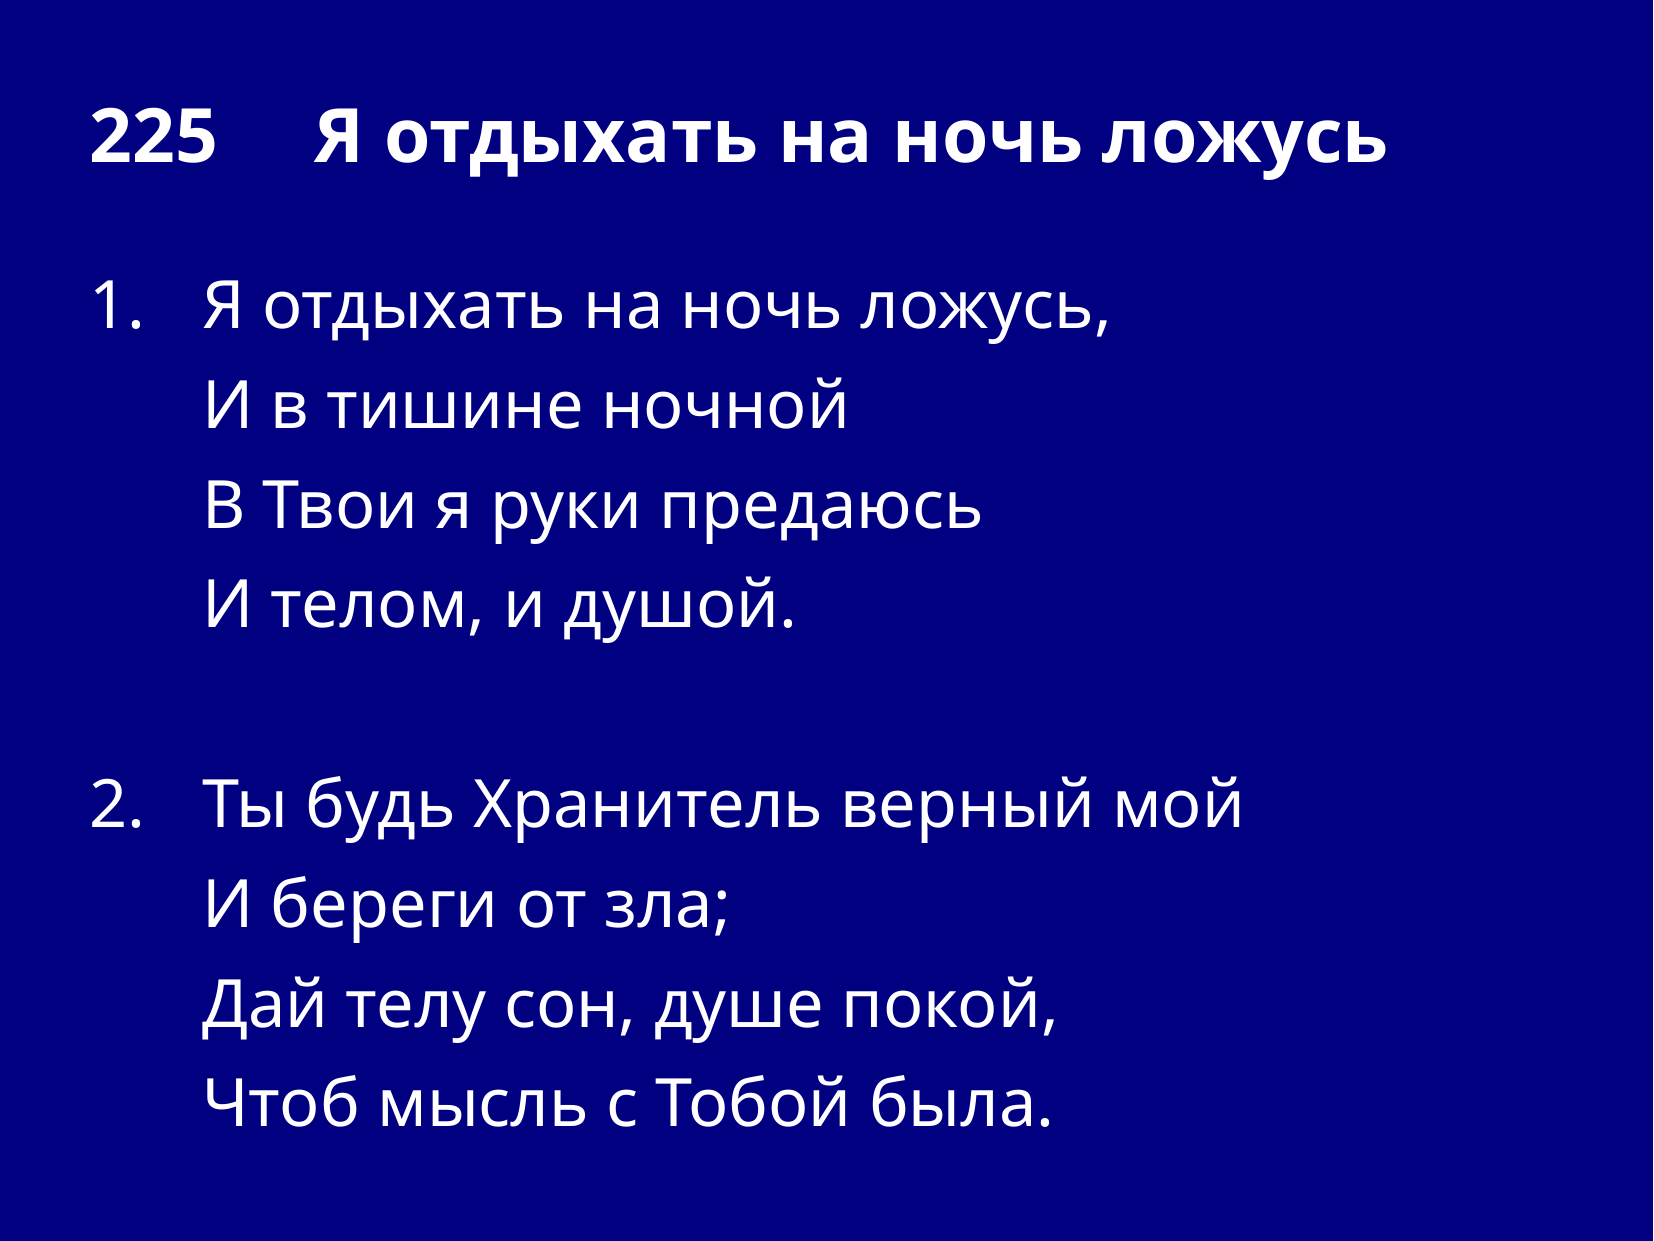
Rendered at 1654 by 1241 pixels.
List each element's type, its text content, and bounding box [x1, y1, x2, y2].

text_box 1. Я отдыхать на ночь ложусь, И в тишине ночной В Твои я руки предаюсь И телом, и душой. 2. Ты будь Хранитель верный мой И береги от зла; Дай телу сон, душе покой, Чтоб мысль с Тобой была. [75, 188, 1576, 1163]
text_box 225 Я отдыхать на ночь ложусь [75, 75, 1576, 188]
